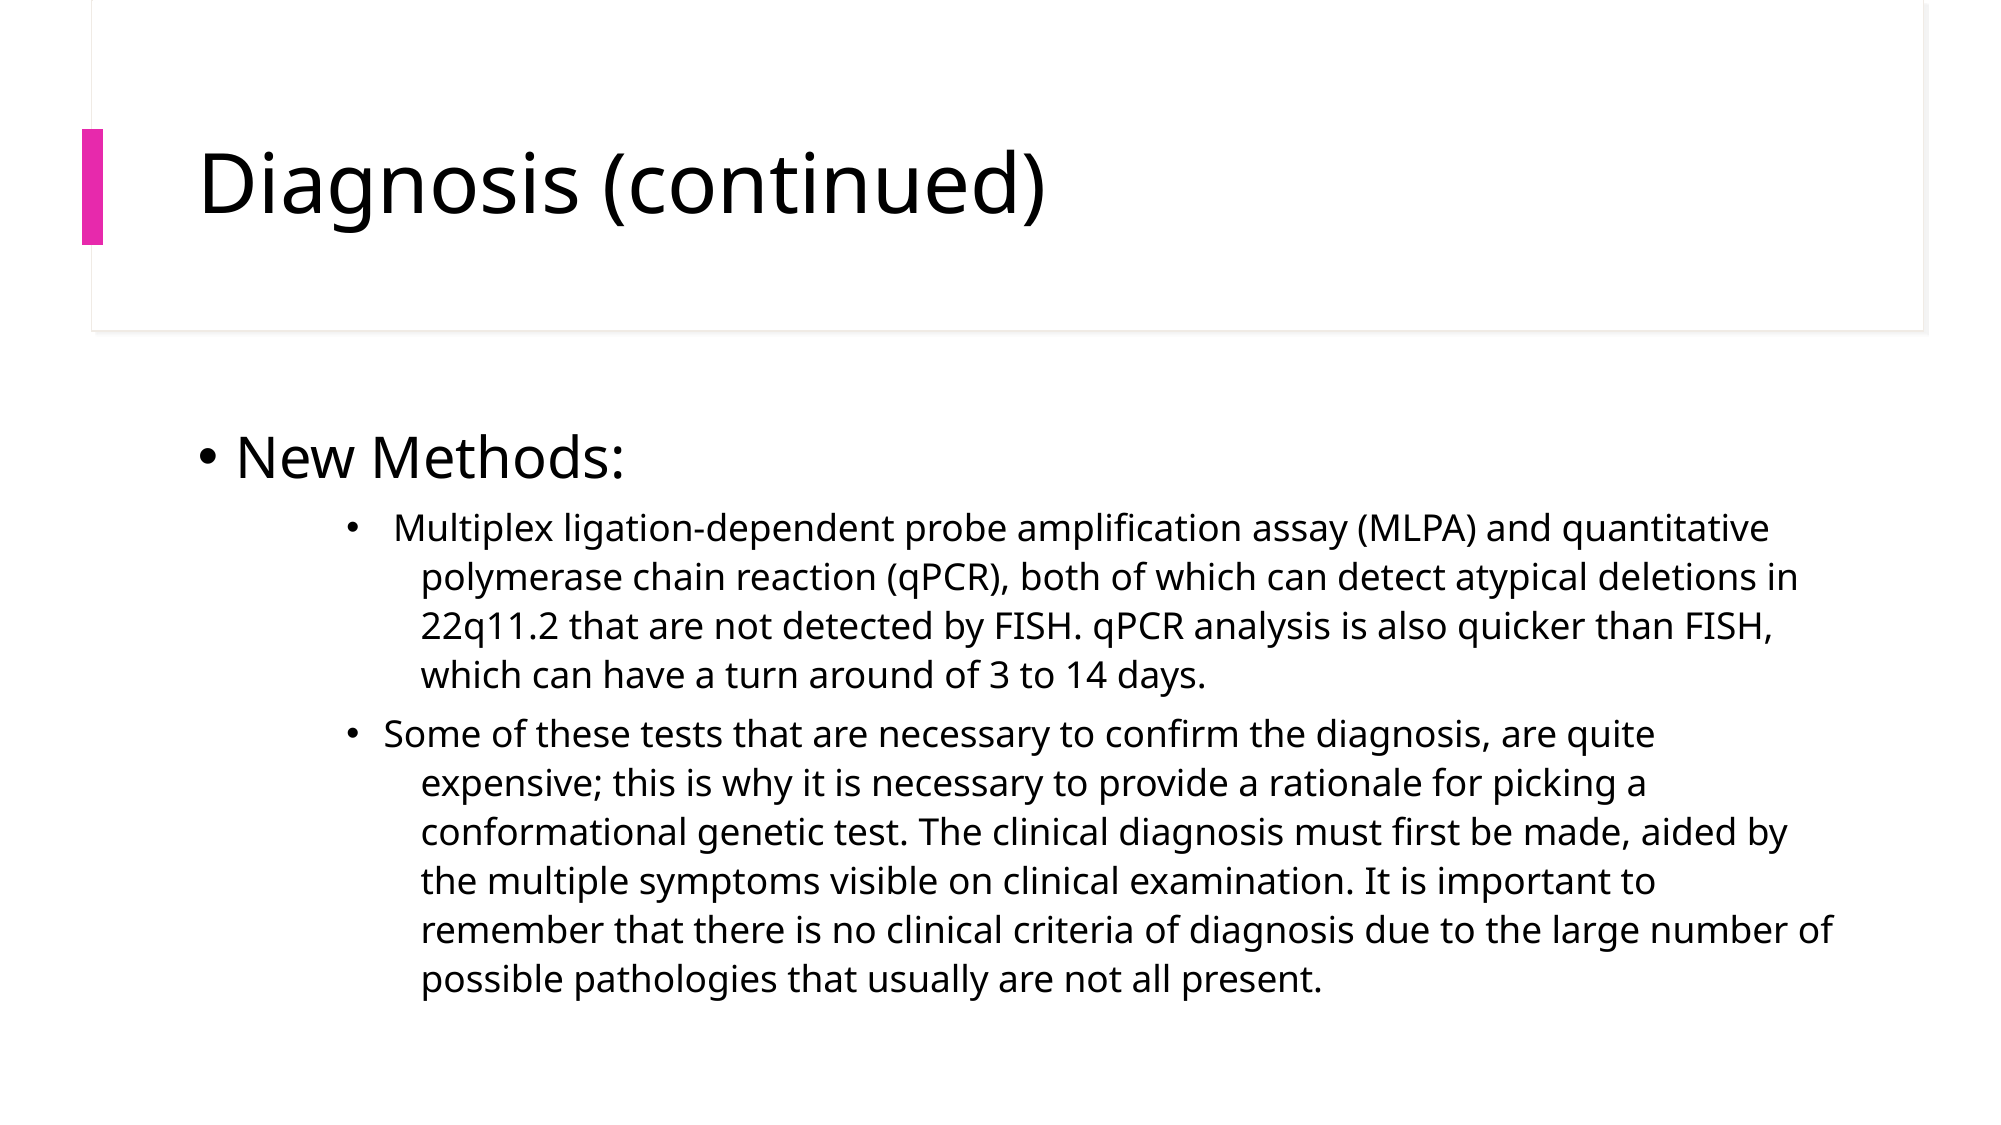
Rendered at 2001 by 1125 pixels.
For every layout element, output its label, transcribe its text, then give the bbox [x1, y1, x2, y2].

list New Methods: Multiplex ligation-dependent probe amplification assay (MLPA) and quantitative polymerase chain reaction (qPCR), both of which can detect atypical deletions in 22q11.2 that are not detected by FISH. qPCR analysis is also quicker than FISH, which can have a turn around of 3 to 14 days. Some of these tests that are necessary to confirm the diagnosis, are quite expensive; this is why it is necessary to provide a rationale for picking a conformational genetic test. The clinical diagnosis must first be made, aided by the multiple symptoms visible on clinical examination. It is important to remember that there is no clinical criteria of diagnosis due to the large number of possible pathologies that usually are not all present. [183, 406, 1852, 1013]
title Diagnosis (continued) [183, 90, 1852, 284]
